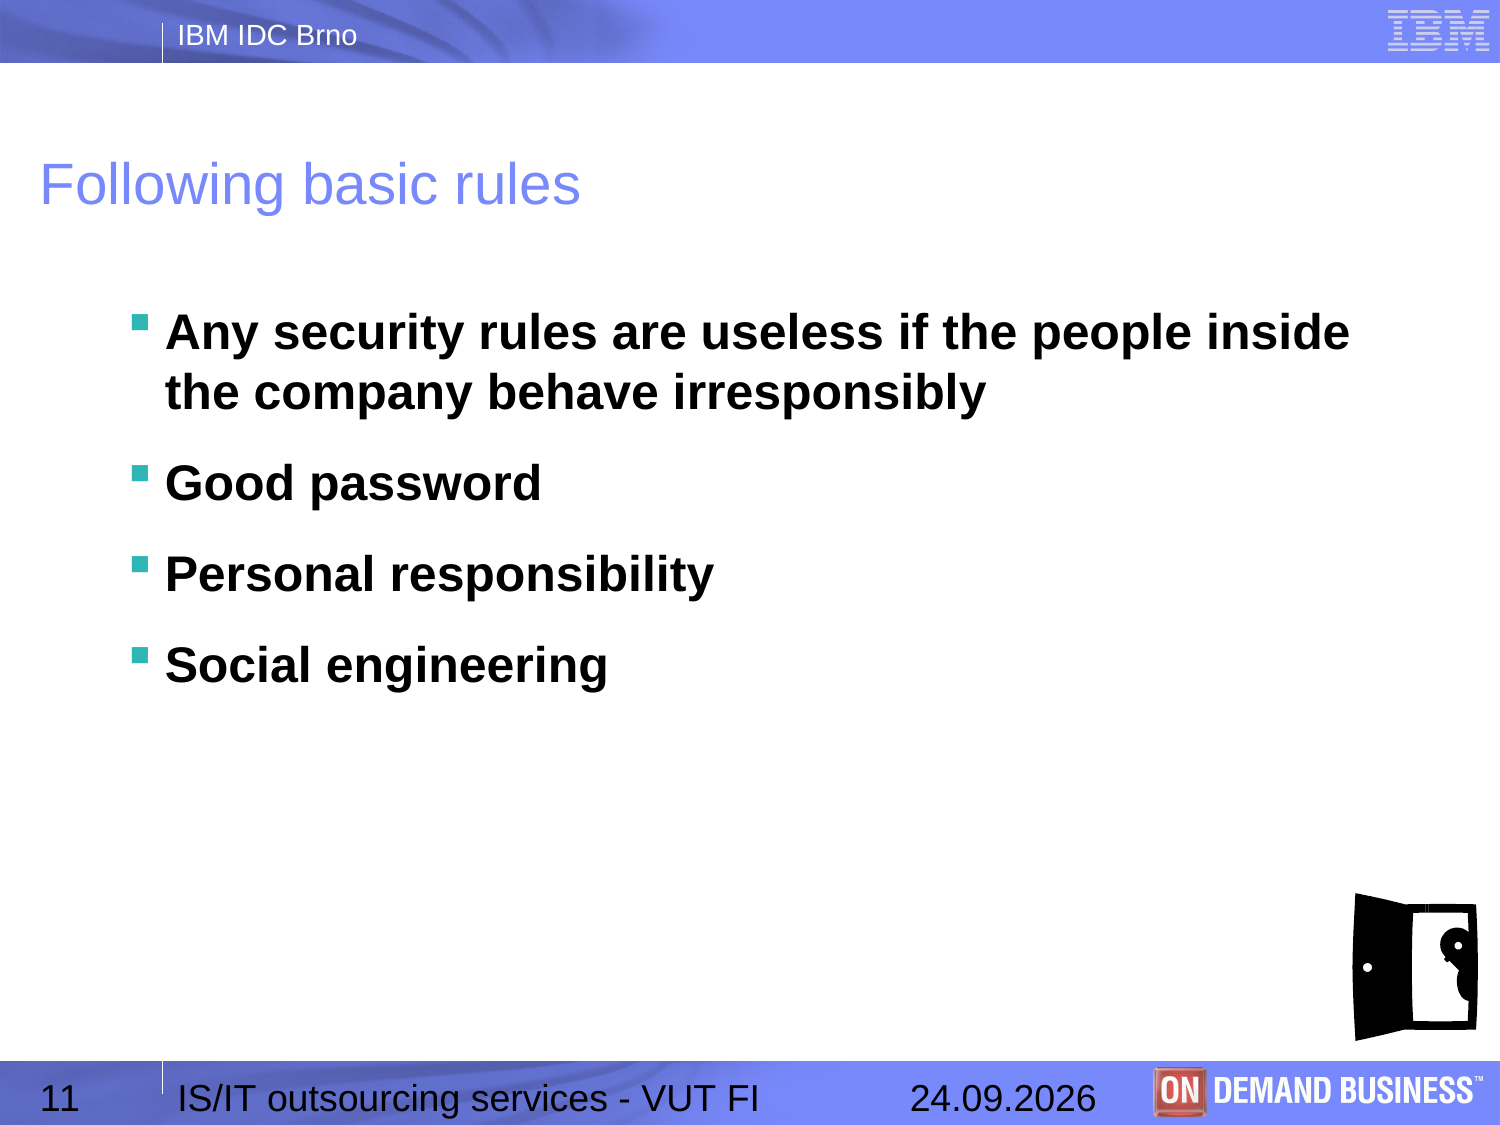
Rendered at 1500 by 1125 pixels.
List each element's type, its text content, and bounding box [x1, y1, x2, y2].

picture [0, 1061, 1500, 1125]
title Following basic rules [25, 142, 1378, 225]
list Any security rules are useless if the people inside the company behave irresponsibly Good password Personal responsibility Social engineering [112, 291, 1388, 932]
picture [0, 0, 1500, 63]
picture [1352, 893, 1478, 1041]
